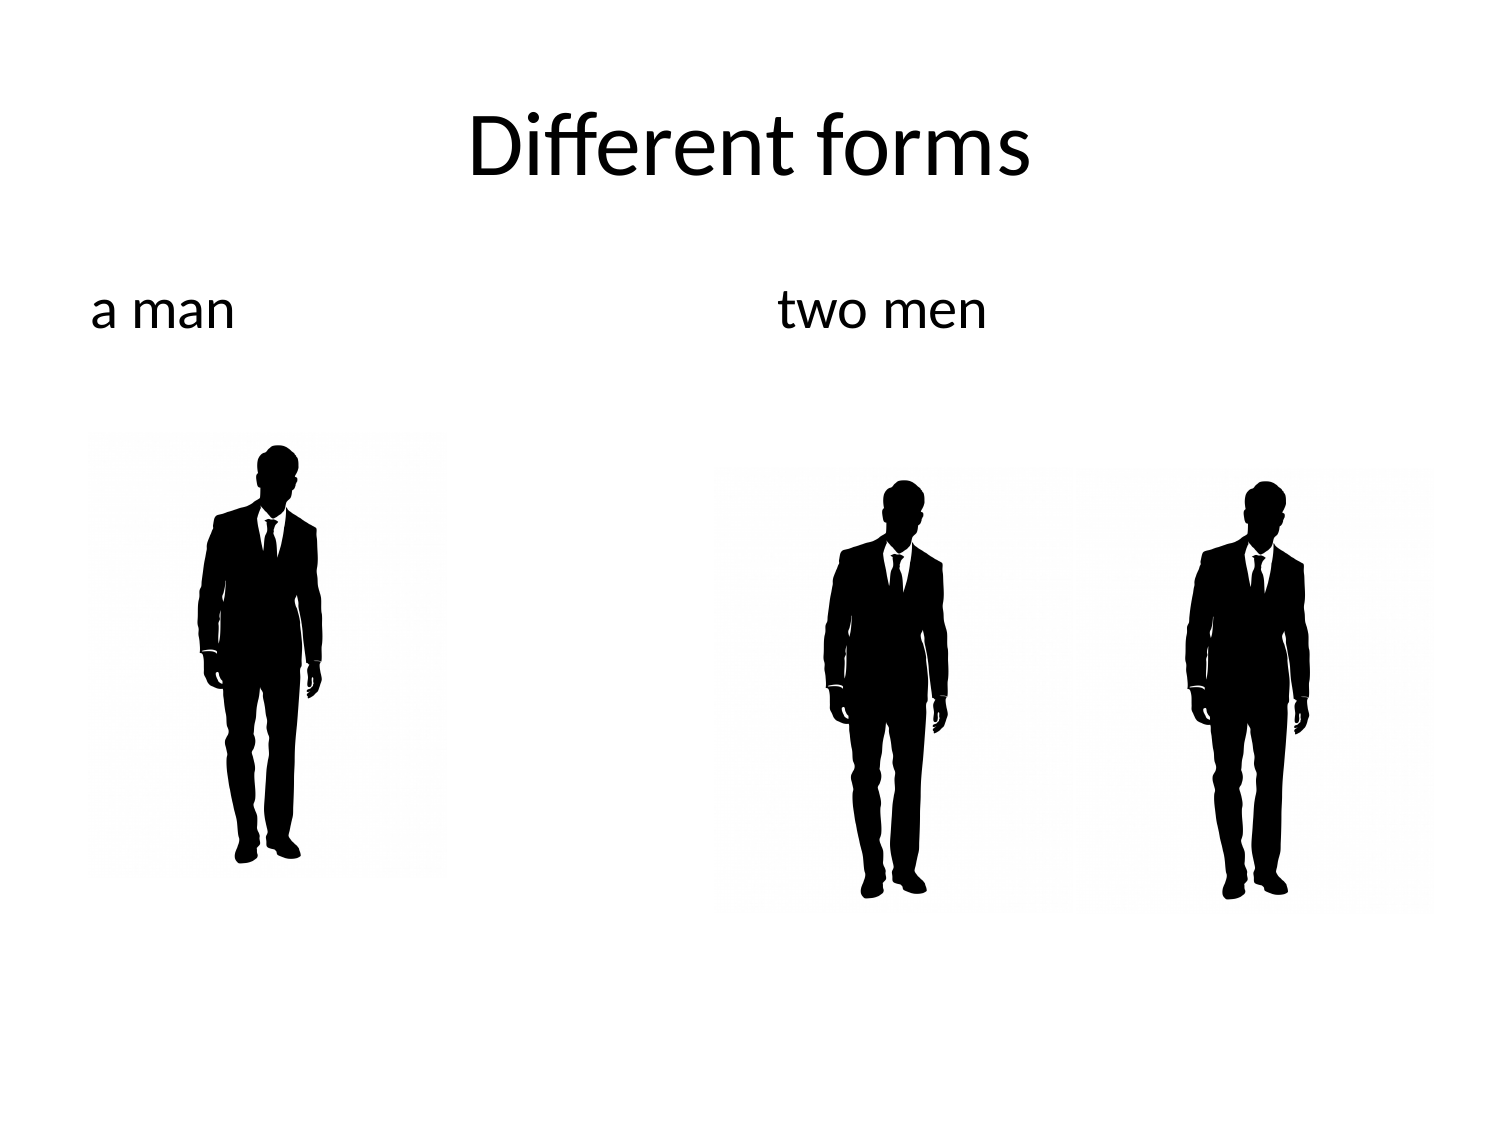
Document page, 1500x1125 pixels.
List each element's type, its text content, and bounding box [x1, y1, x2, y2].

picture [1076, 468, 1434, 914]
list a man [75, 262, 738, 1005]
picture [714, 468, 1073, 913]
picture [88, 432, 447, 878]
title Different forms [75, 45, 1426, 233]
list two men [762, 262, 1426, 1005]
